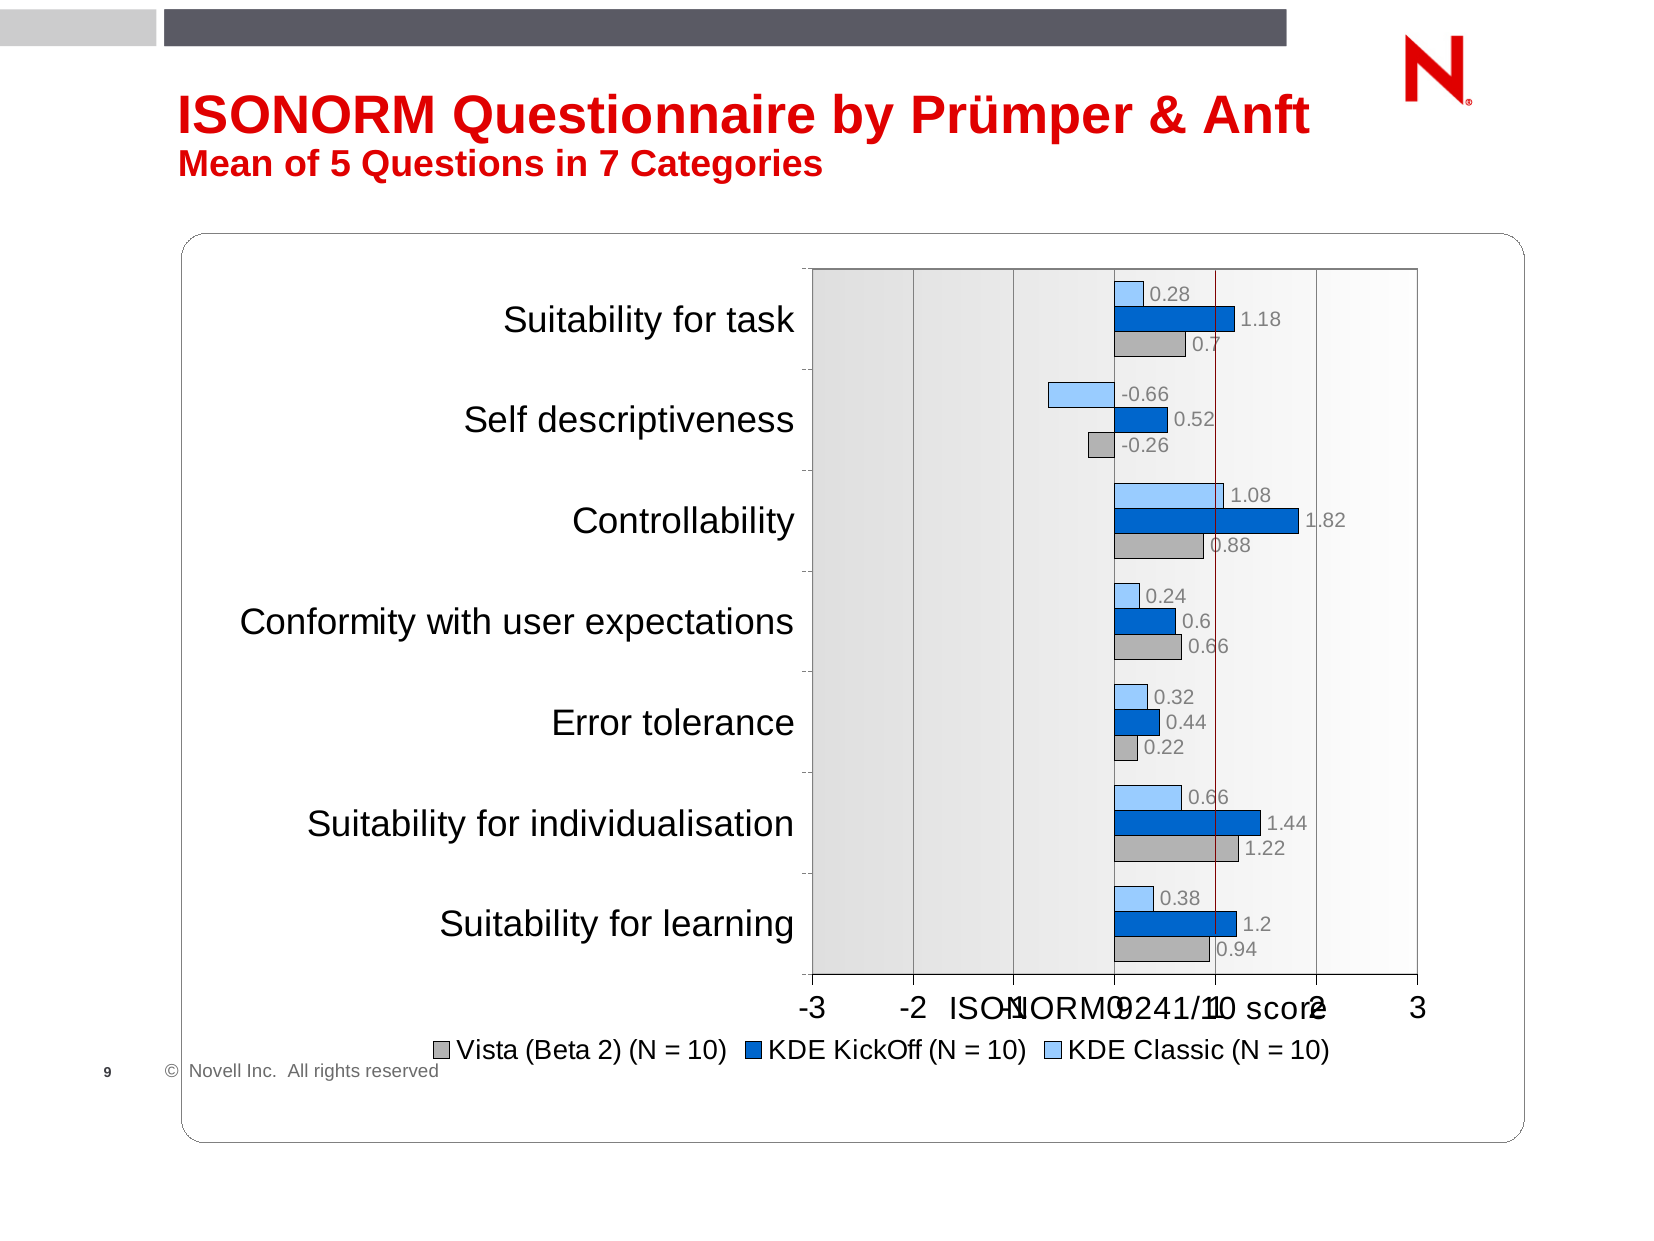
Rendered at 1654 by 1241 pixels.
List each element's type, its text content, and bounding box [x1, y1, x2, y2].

picture [1403, 32, 1473, 46]
chart [193, 256, 1499, 1128]
title ISONORM Questionnaire by Prümper & Anft Mean of 5 Questions in 7 Categories [177, 46, 1525, 226]
